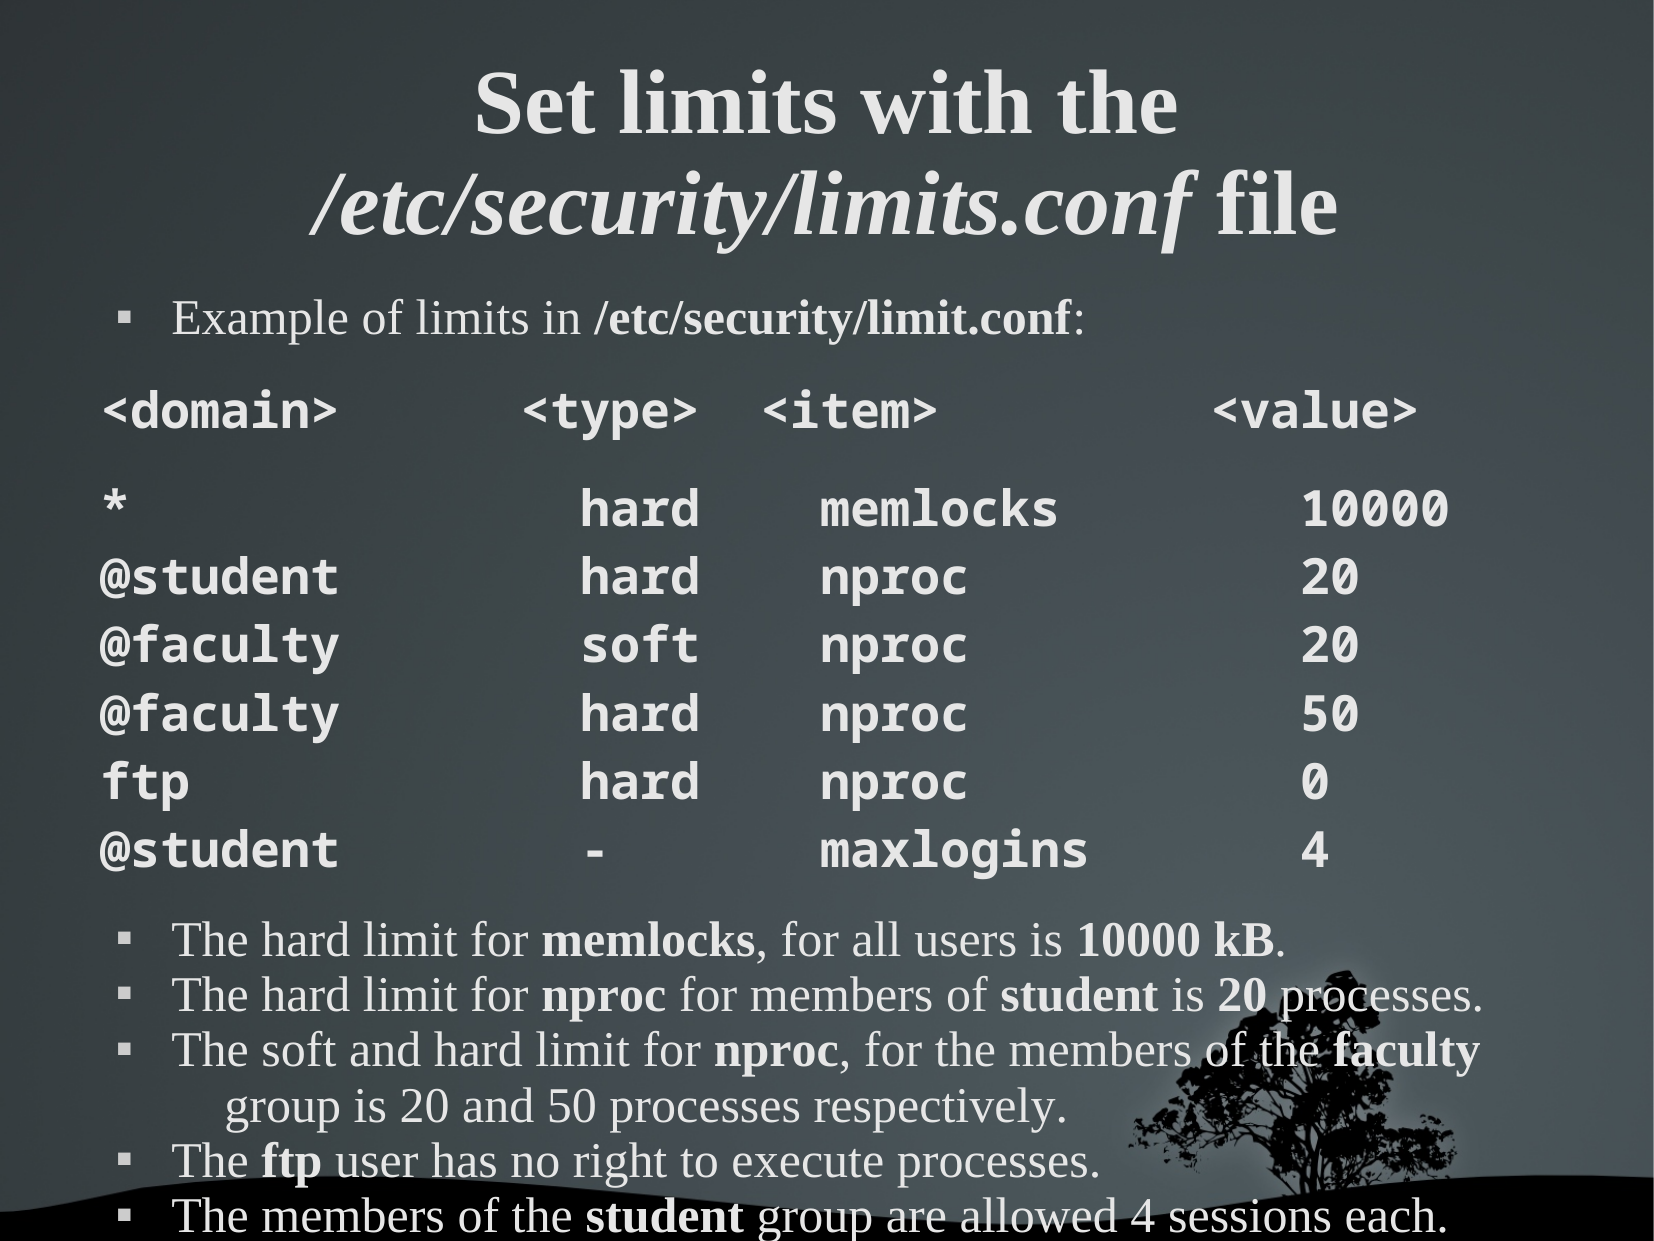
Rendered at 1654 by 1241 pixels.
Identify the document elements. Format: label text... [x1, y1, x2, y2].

picture [0, 0, 1654, 1241]
picture [762, 1232, 776, 1241]
picture [856, 1211, 867, 1231]
title Set limits with the /etc/security/limits.conf file [82, 33, 1571, 273]
picture [763, 1210, 773, 1222]
list Example of limits in /etc/security/limit.conf: <domain> <type> <item> <value> * hard memlocks 10000 @student hard nproc 20 @faculty soft nproc 20 @faculty hard nproc 50 ftp hard nproc 0 @student - maxlogins 4 The hard limit for memlocks, for all users is 10000 kB. The hard limit for nproc for members of student is 20 processes. The soft and hard limit for nproc, for the members of the faculty group is 20 and 50 processes respectively. The ftp user has no right to execute processes. The members of the student group are allowed 4 sessions each. [82, 290, 1571, 1181]
